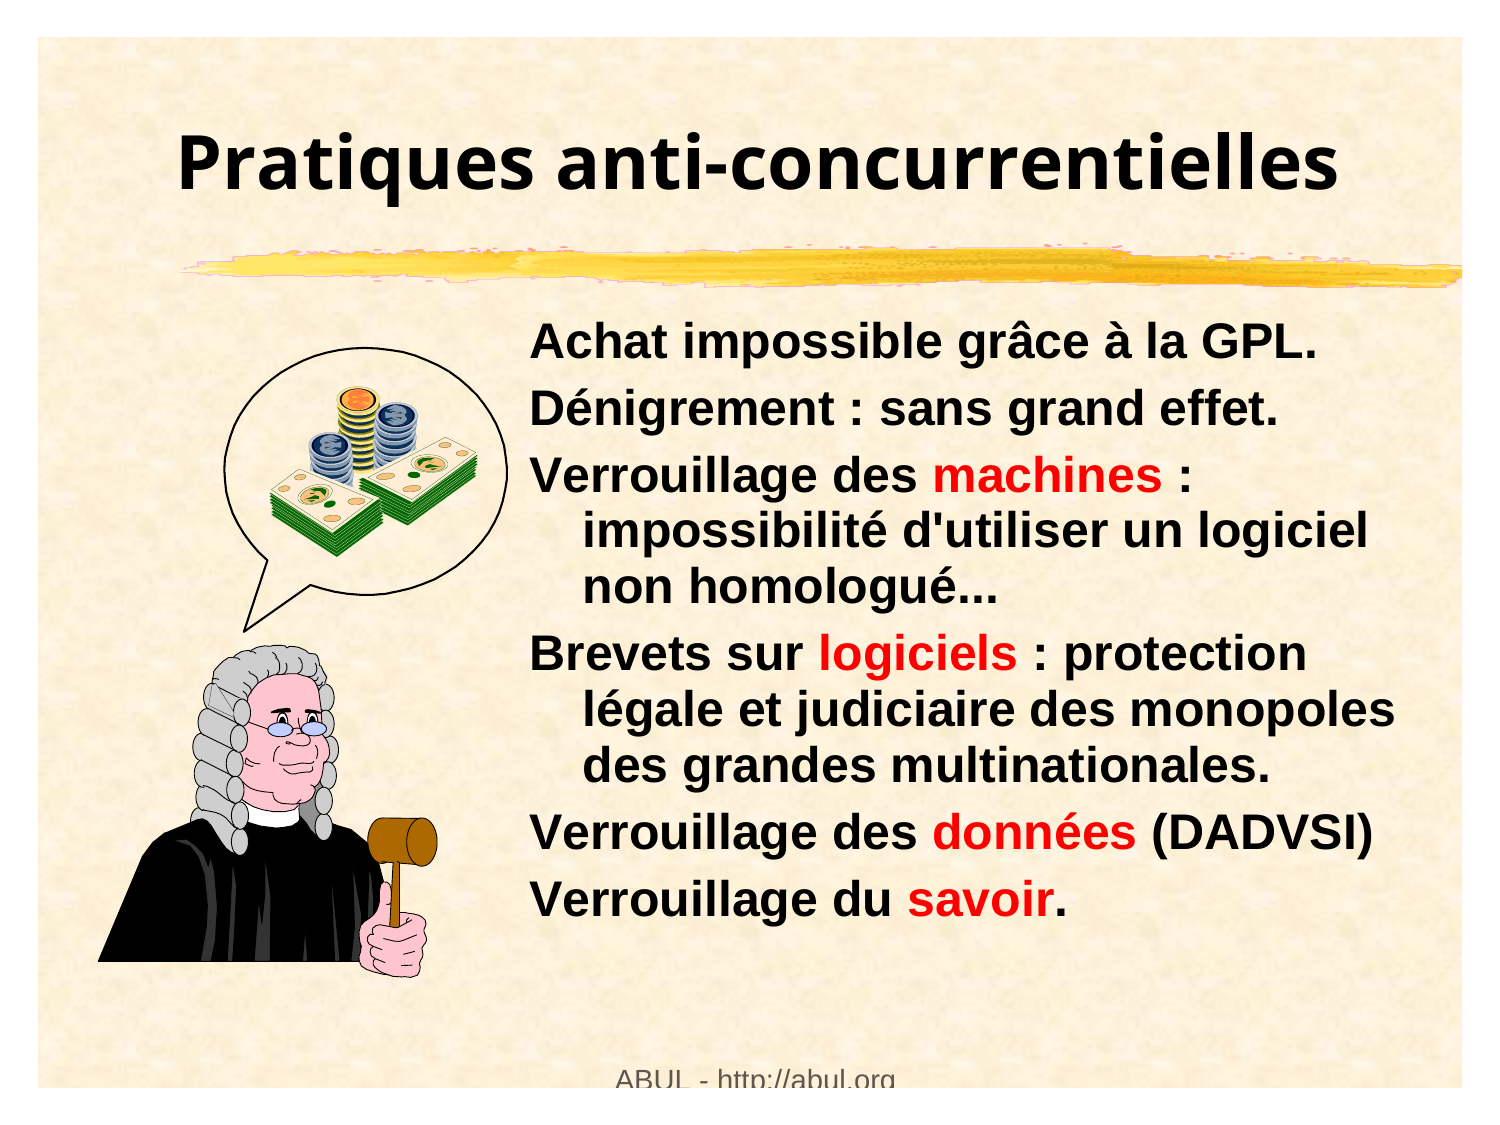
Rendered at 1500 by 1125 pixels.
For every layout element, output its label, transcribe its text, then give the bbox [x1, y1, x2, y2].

picture [639, 1081, 649, 1088]
picture [754, 1076, 761, 1088]
picture [794, 1082, 801, 1088]
picture [722, 1076, 729, 1088]
picture [883, 1076, 891, 1088]
picture [618, 1084, 630, 1088]
picture [620, 1073, 627, 1082]
title Pratiques anti-concurrentielles [54, 72, 1463, 248]
picture [811, 1076, 818, 1088]
picture [738, 1076, 743, 1088]
picture [639, 1072, 648, 1078]
picture [37, 37, 1463, 1088]
picture [858, 1076, 866, 1088]
list Achat impossible grâce à la GPL. Dénigrement : sans grand effet. Verrouillage des machines : impossibilité d'utiliser un logiciel non homologué... Brevets sur logiciels : protection légale et judiciaire des monopoles des grandes multinationales. Verrouillage des données (DADVSI) Verrouillage du savoir. [497, 305, 1463, 1022]
picture [226, 349, 497, 627]
